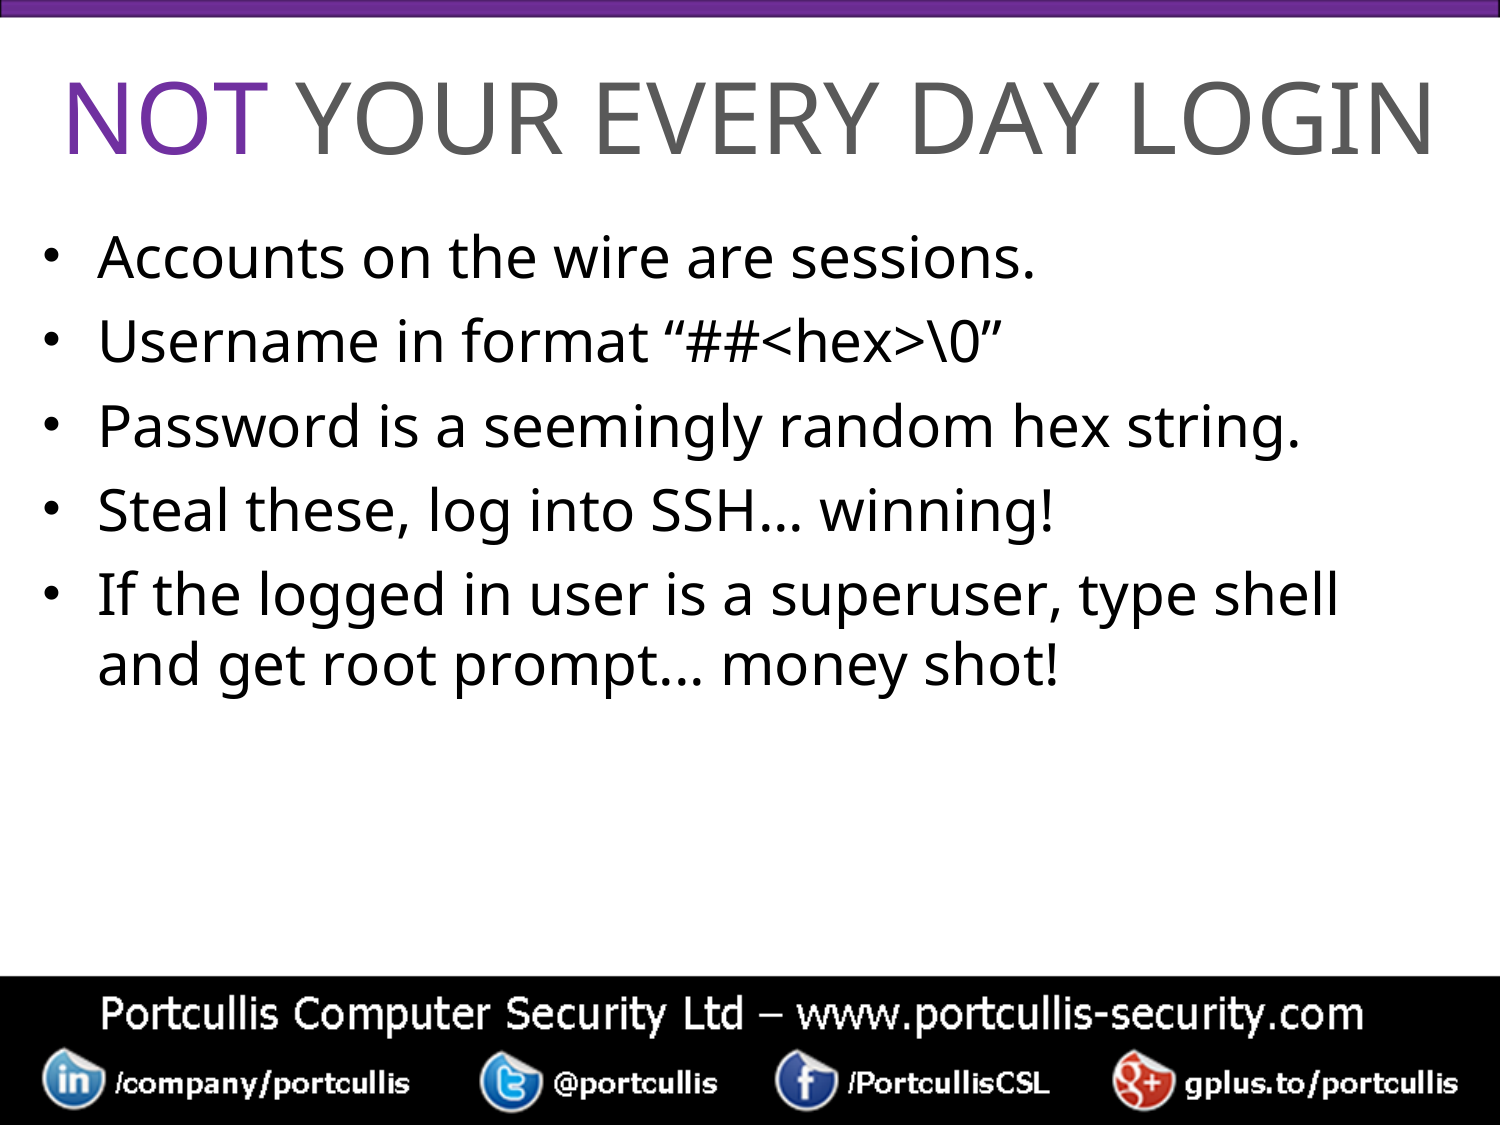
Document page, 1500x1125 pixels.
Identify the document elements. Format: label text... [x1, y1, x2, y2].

picture [0, 202, 1500, 1125]
list Accounts on the wire are sessions. Username in format “##<hex>\0” Password is a seemingly random hex string. Steal these, log into SSH... winning! If the logged in user is a superuser, type shell and get root prompt... money shot! [41, 219, 1428, 965]
picture [0, 0, 1500, 42]
title NOT YOUR EVERY DAY LOGIN [0, 42, 1500, 202]
